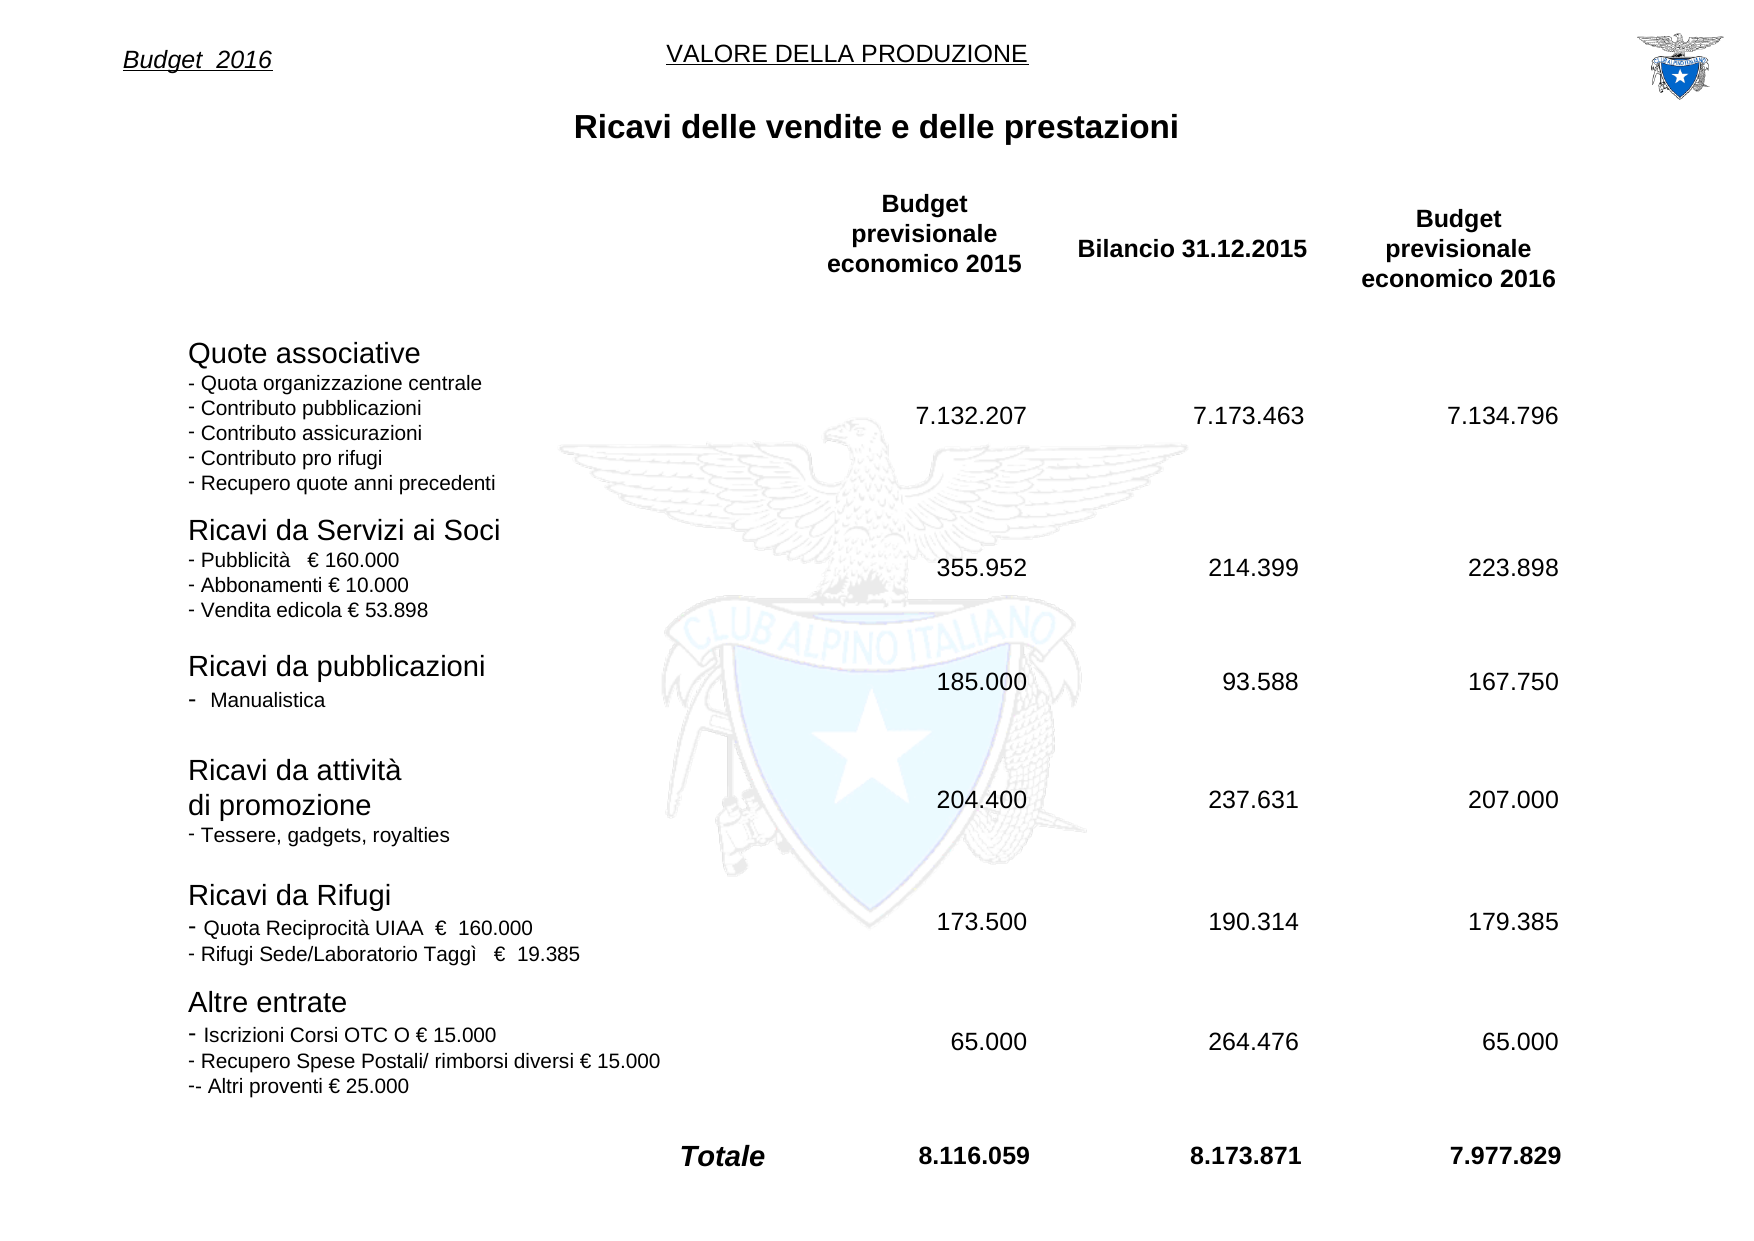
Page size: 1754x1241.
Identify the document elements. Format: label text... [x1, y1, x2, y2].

table_cell 190.314 [1051, 867, 1323, 974]
picture [1633, 29, 1728, 108]
table_cell 7.132.207 [786, 326, 1051, 503]
table_cell 65.000 [786, 974, 1051, 1107]
table_cell 214.399 [1051, 503, 1323, 630]
table_cell 355.952 [786, 503, 1051, 630]
table_cell Ricavi da attività di promozione Tessere, gadgets, royalties [171, 730, 786, 867]
table_cell 93.588 [1051, 630, 1323, 730]
table_cell Ricavi da pubblicazioni - Manualistica [171, 630, 786, 730]
table_cell 237.631 [1051, 730, 1323, 867]
table_cell 207.000 [1323, 730, 1583, 867]
table_cell Budget previsionale economico 2015 [786, 169, 1051, 326]
table_cell [171, 169, 786, 326]
table_cell Bilancio 31.12.2015 [1051, 169, 1323, 326]
text_box Budget 2016 [50, 35, 346, 81]
table_cell 223.898 [1323, 503, 1583, 630]
table_cell Altre entrate Iscrizioni Corsi OTC O € 15.000 Recupero Spese Postali/ rimborsi diversi € 15.000 - Altri proventi € 25.000 [171, 974, 786, 1107]
table_cell 185.000 [786, 630, 1051, 730]
table_cell 65.000 [1323, 974, 1583, 1107]
table_cell 204.400 [786, 730, 1051, 867]
table_cell 167.750 [1323, 630, 1583, 730]
table_cell Quote associative - Quota organizzazione centrale Contributo pubblicazioni Contributo assicurazioni Contributo pro rifugi Recupero quote anni precedenti [171, 326, 786, 503]
table_cell 264.476 [1051, 974, 1323, 1107]
table_cell 7.173.463 [1051, 326, 1323, 503]
table_cell 7.977.829 [1323, 1107, 1583, 1202]
table_header VALORE DELLA PRODUZIONE [263, 30, 1432, 75]
table_cell Ricavi da Rifugi Quota Reciprocità UIAA € 160.000 Rifugi Sede/Laboratorio Taggì € 19.385 [171, 867, 786, 974]
table_cell 179.385 [1323, 867, 1583, 974]
table_cell Budget previsionale economico 2016 [1323, 169, 1583, 326]
table_header Ricavi delle vendite e delle prestazioni [171, 81, 1583, 169]
table_cell 7.134.796 [1323, 326, 1583, 503]
table_cell 8.116.059 [786, 1107, 1051, 1202]
table_cell Totale [171, 1107, 786, 1202]
table_cell 173.500 [786, 867, 1051, 974]
table_cell 8.173.871 [1051, 1107, 1323, 1202]
table_cell Ricavi da Servizi ai Soci Pubblicità € 160.000 Abbonamenti € 10.000 Vendita edicola € 53.898 [171, 503, 786, 630]
